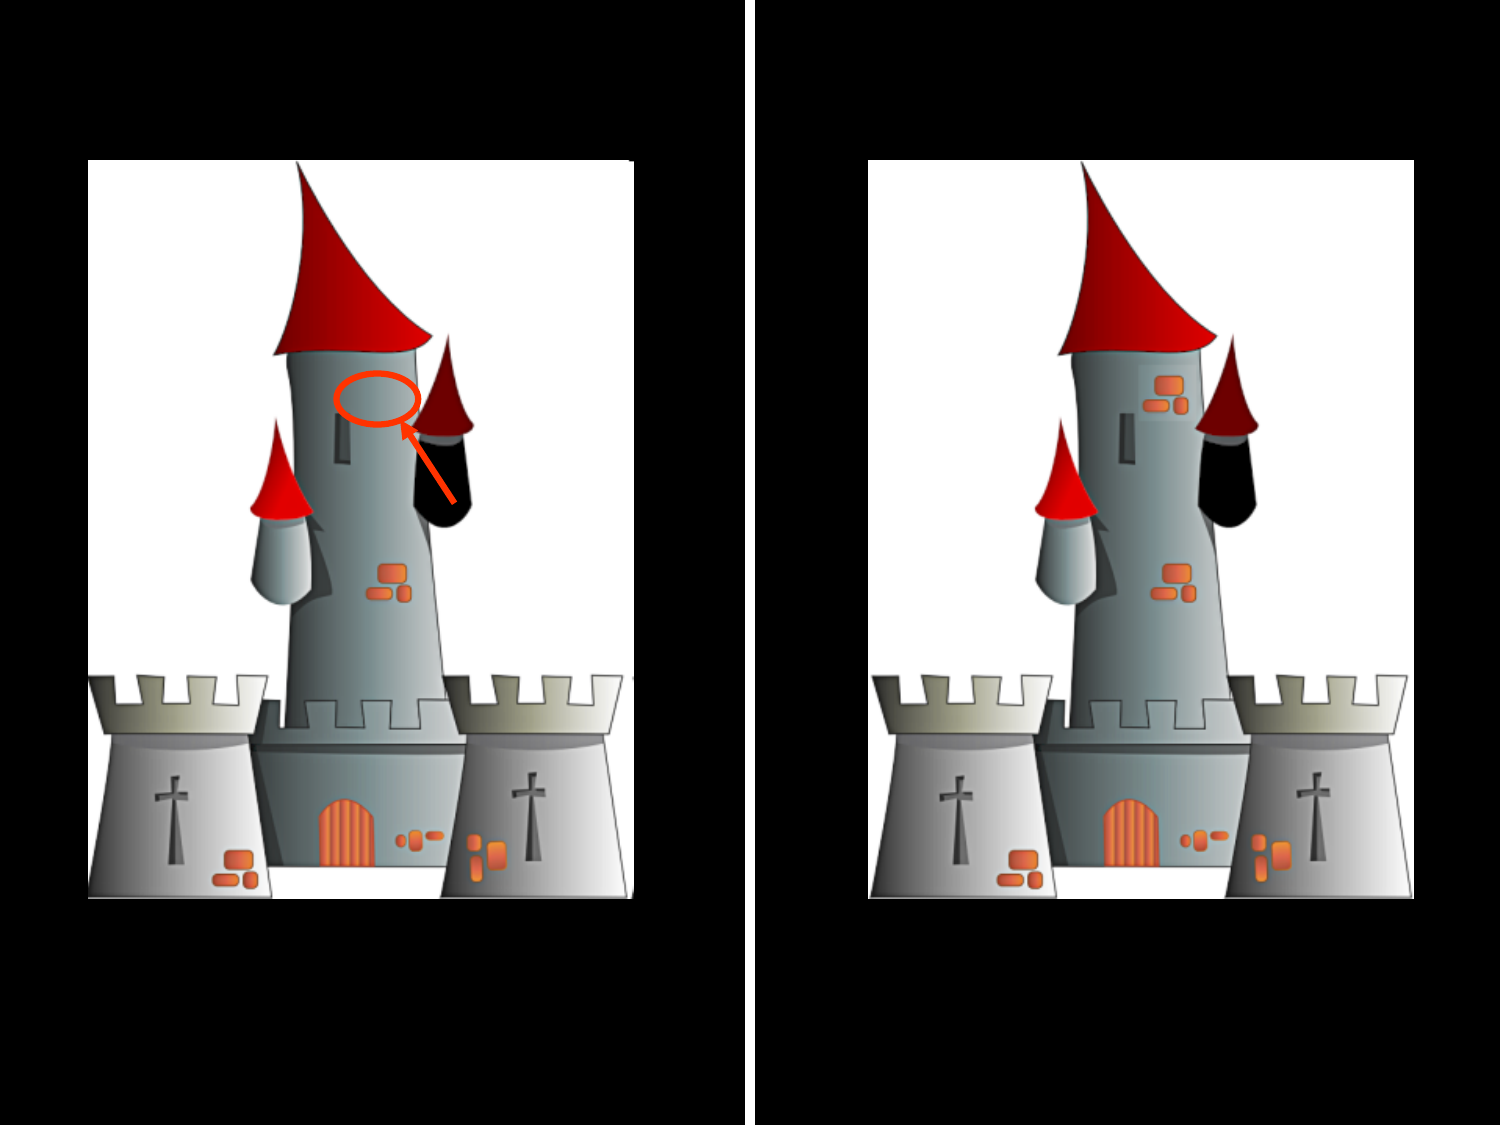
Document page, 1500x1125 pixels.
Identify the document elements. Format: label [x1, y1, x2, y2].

picture [868, 160, 1414, 899]
picture [88, 160, 634, 899]
